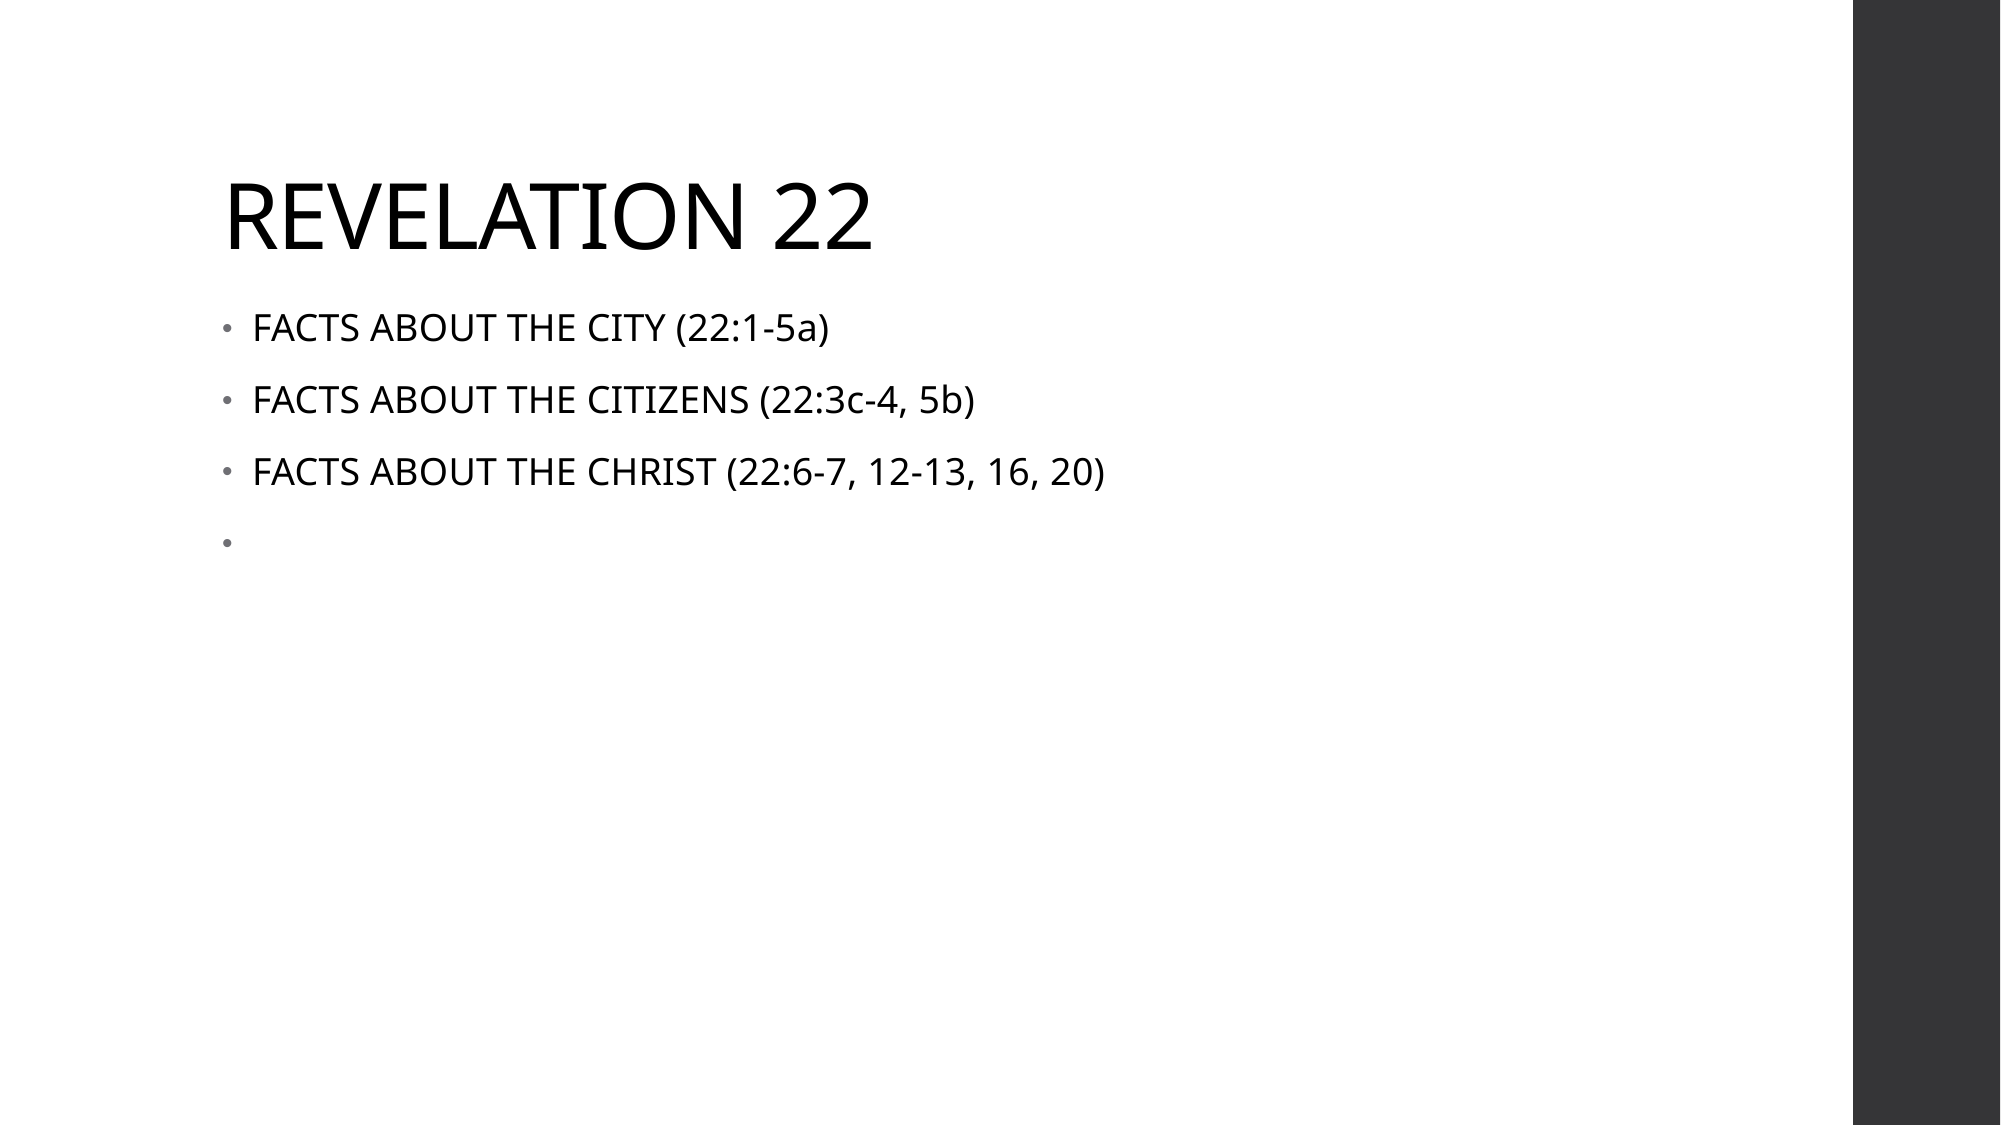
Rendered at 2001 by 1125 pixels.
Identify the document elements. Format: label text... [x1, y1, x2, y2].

list FACTS ABOUT THE CITY (22:1-5a) FACTS ABOUT THE CITIZENS (22:3c-4, 5b) FACTS ABOUT THE CHRIST (22:6-7, 12-13, 16, 20) [206, 299, 1617, 1014]
title REVELATION 22 [206, 60, 1797, 278]
